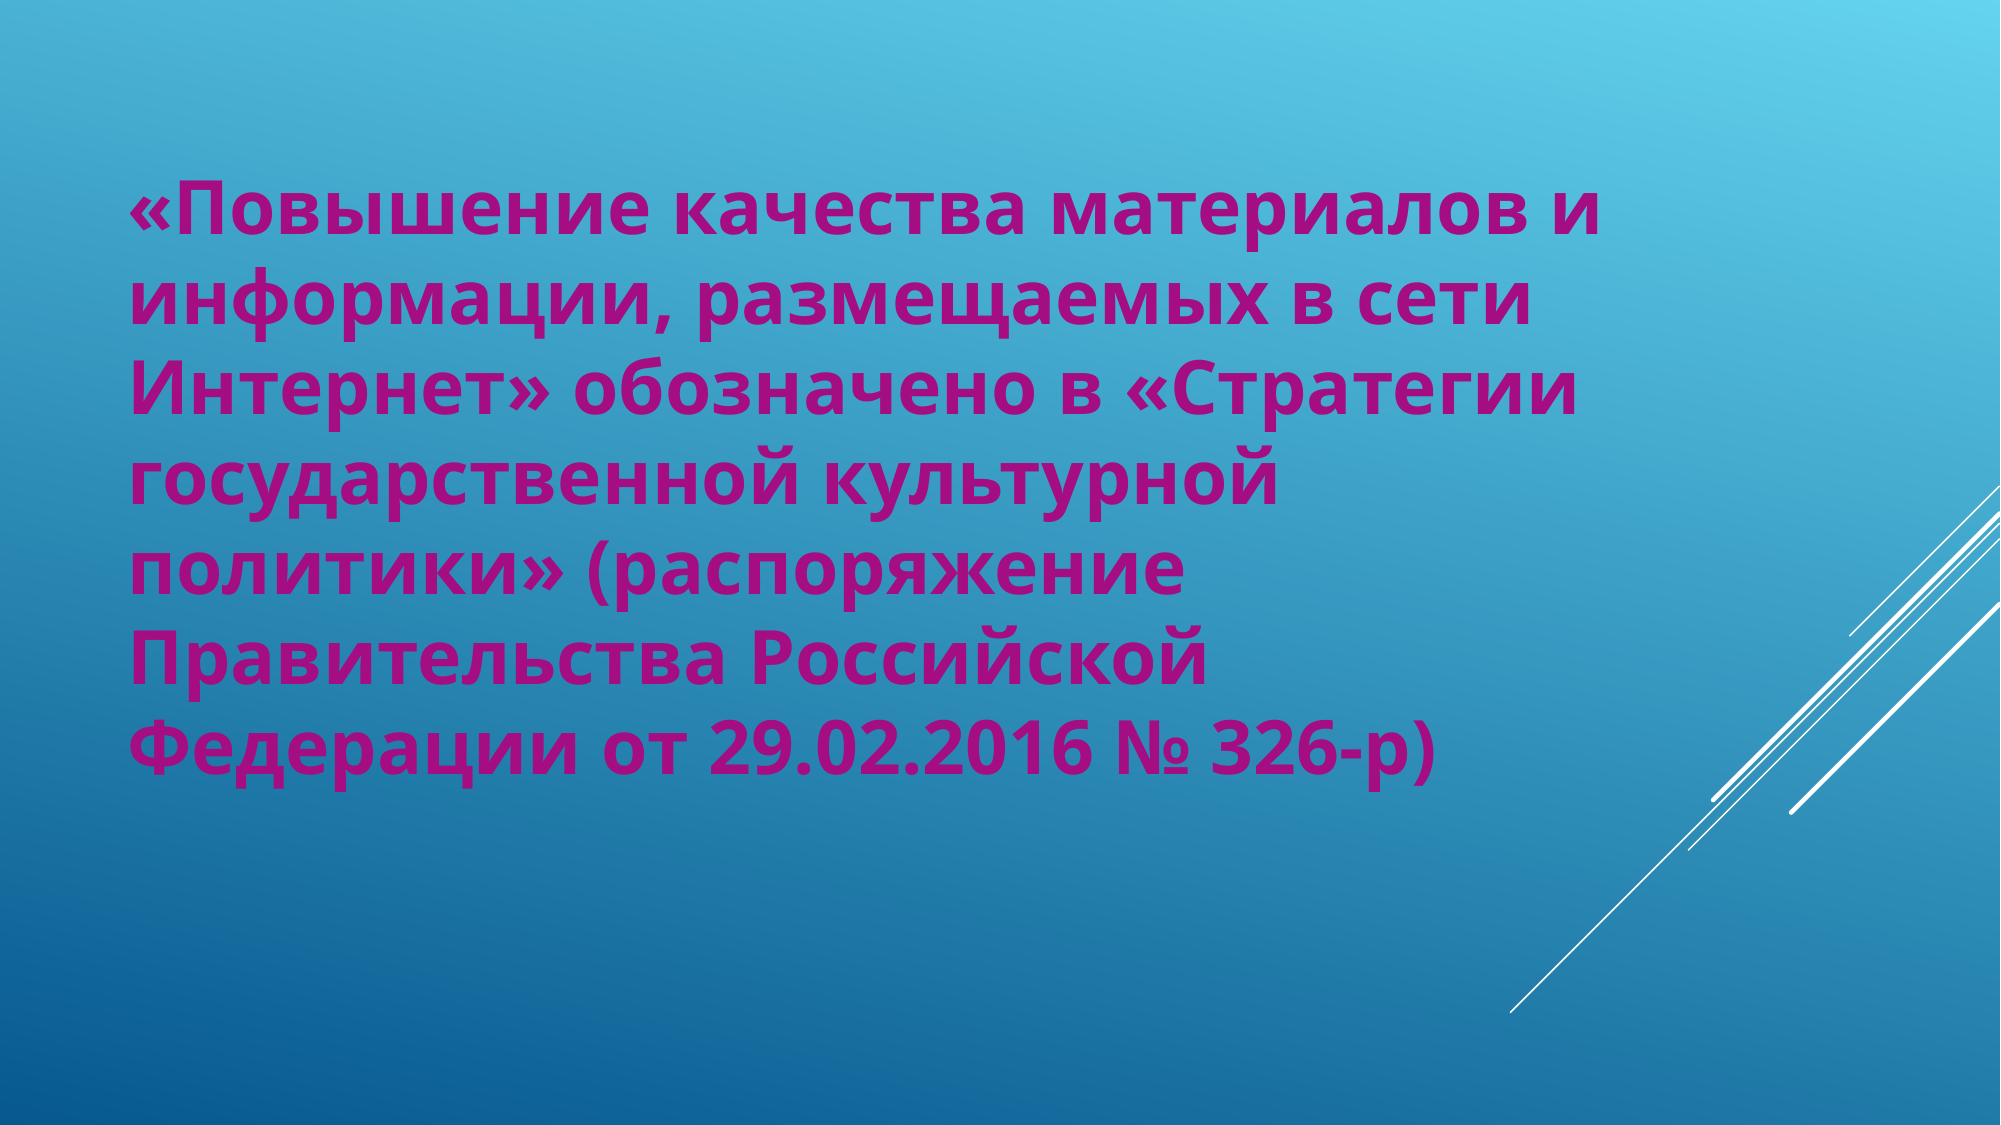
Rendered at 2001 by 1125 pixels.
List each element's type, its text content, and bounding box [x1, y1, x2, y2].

list «Повышение качества материалов и информации, размещаемых в сети Интернет» обозначено в «Стратегии государственной культурной политики» (распоряжение Правительства Российской Федерации от 29.02.2016 № 326-р) [112, 112, 1657, 837]
